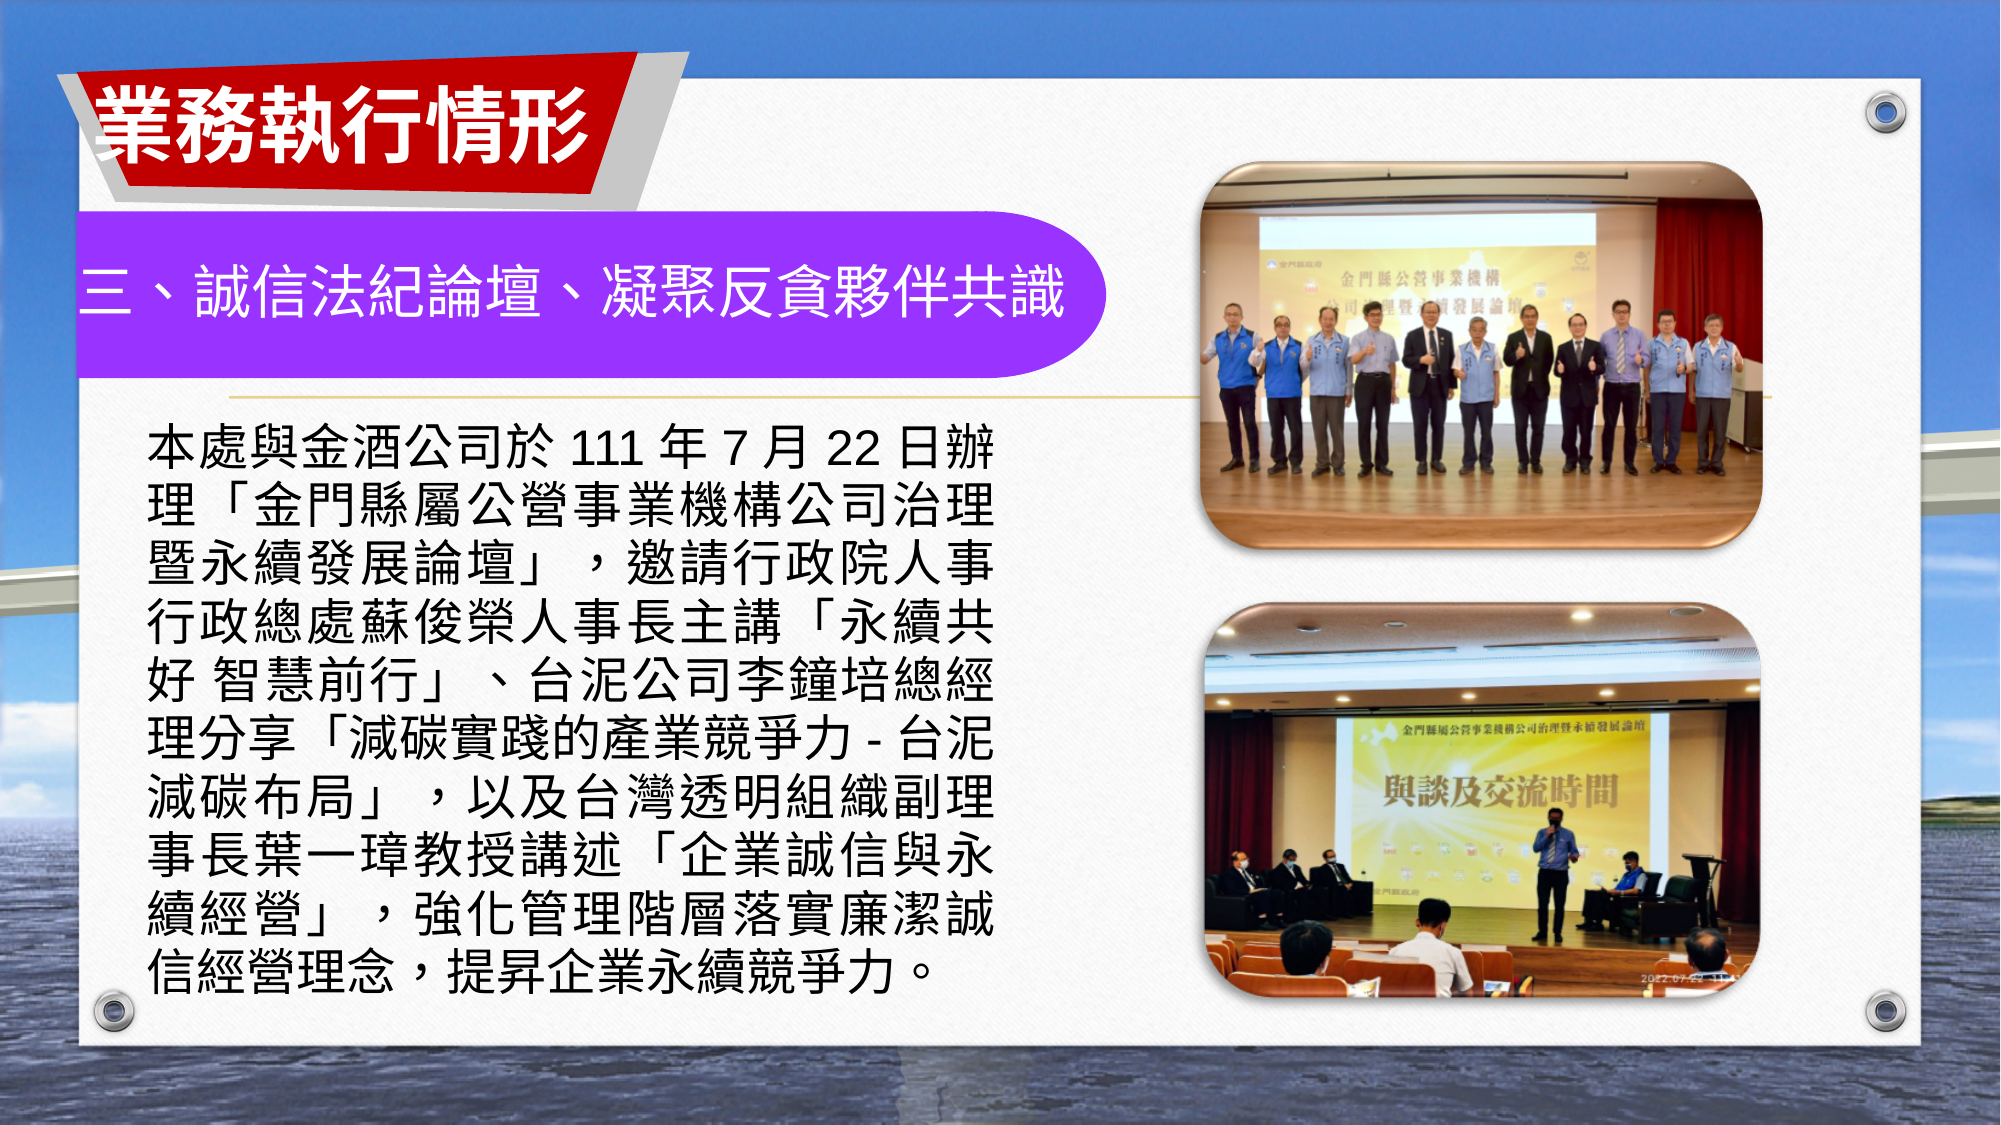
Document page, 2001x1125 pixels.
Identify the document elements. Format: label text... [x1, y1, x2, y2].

text_box 業務執行情形 [99, 122, 128, 130]
text_box 業務執行情形 [122, 107, 144, 114]
text_box 本處與金酒公司於111年7月22日辦理「金門縣屬公營事業機構公司治理暨永續發展論壇」，邀請行政院人事行政總處蘇俊榮人事長主講「永續共好 智慧前行」、台泥公司李鐘培總經理分享「減碳實踐的產業競爭力-台泥減碳布局」，以及台灣透明組織副理事長葉一璋教授講述「企業誠信與永續經營」，強化管理階層落實廉潔誠信經營理念，提昇企業永續競爭力。 [132, 409, 1011, 1008]
text_box 業務執行情形 [76, 51, 638, 194]
text_box [56, 51, 1107, 379]
picture [0, 0, 2001, 1125]
text_box 三、誠信法紀論壇、凝聚反貪夥伴共識 [76, 236, 1067, 345]
